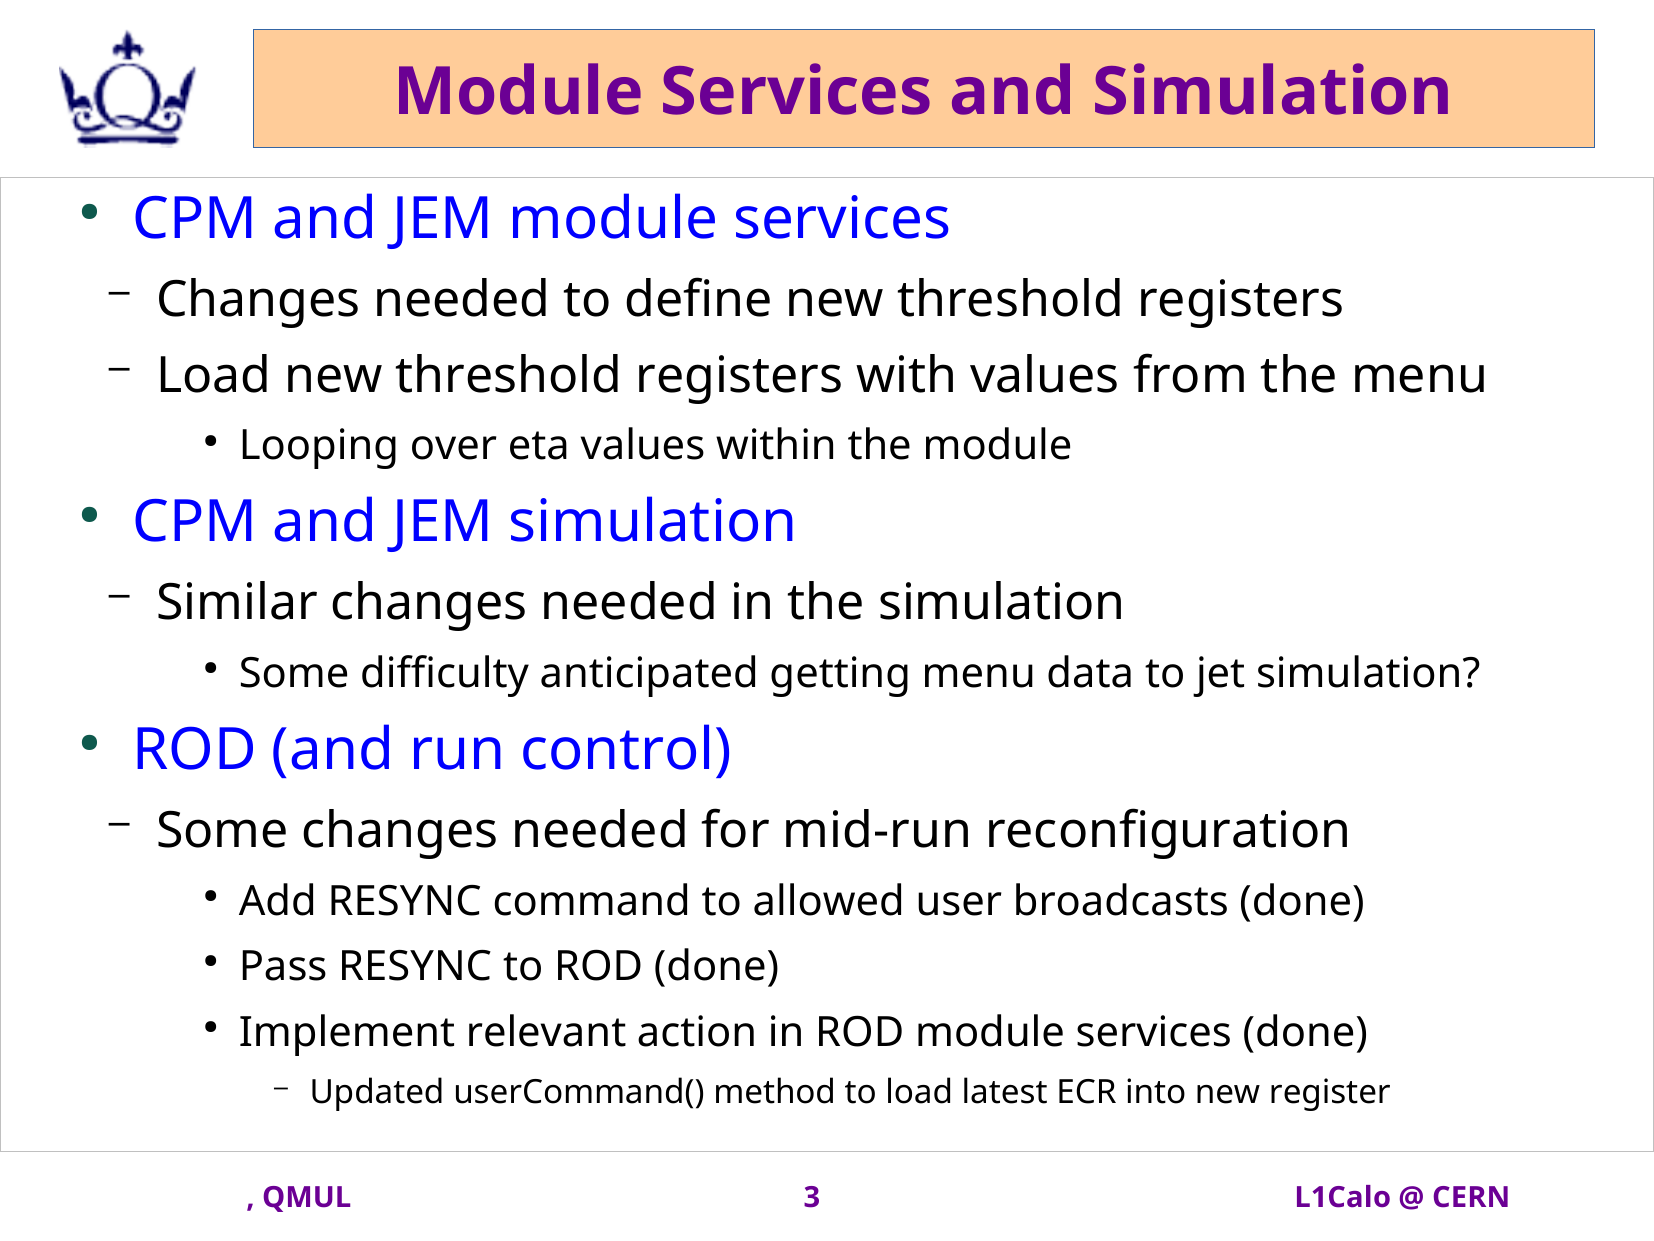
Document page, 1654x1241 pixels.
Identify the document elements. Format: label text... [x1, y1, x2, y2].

picture [59, 29, 200, 148]
list CPM and JEM module services Changes needed to define new threshold registers Load new threshold registers with values from the menu Looping over eta values within the module CPM and JEM simulation Similar changes needed in the simulation Some difficulty anticipated getting menu data to jet simulation? ROD (and run control) Some changes needed for mid-run reconfiguration Add RESYNC command to allowed user broadcasts (done) Pass RESYNC to ROD (done) Implement relevant action in ROD module services (done) Updated userCommand() method to load latest ECR into new register [61, 181, 1605, 1149]
title Module Services and Simulation [253, 29, 1595, 148]
